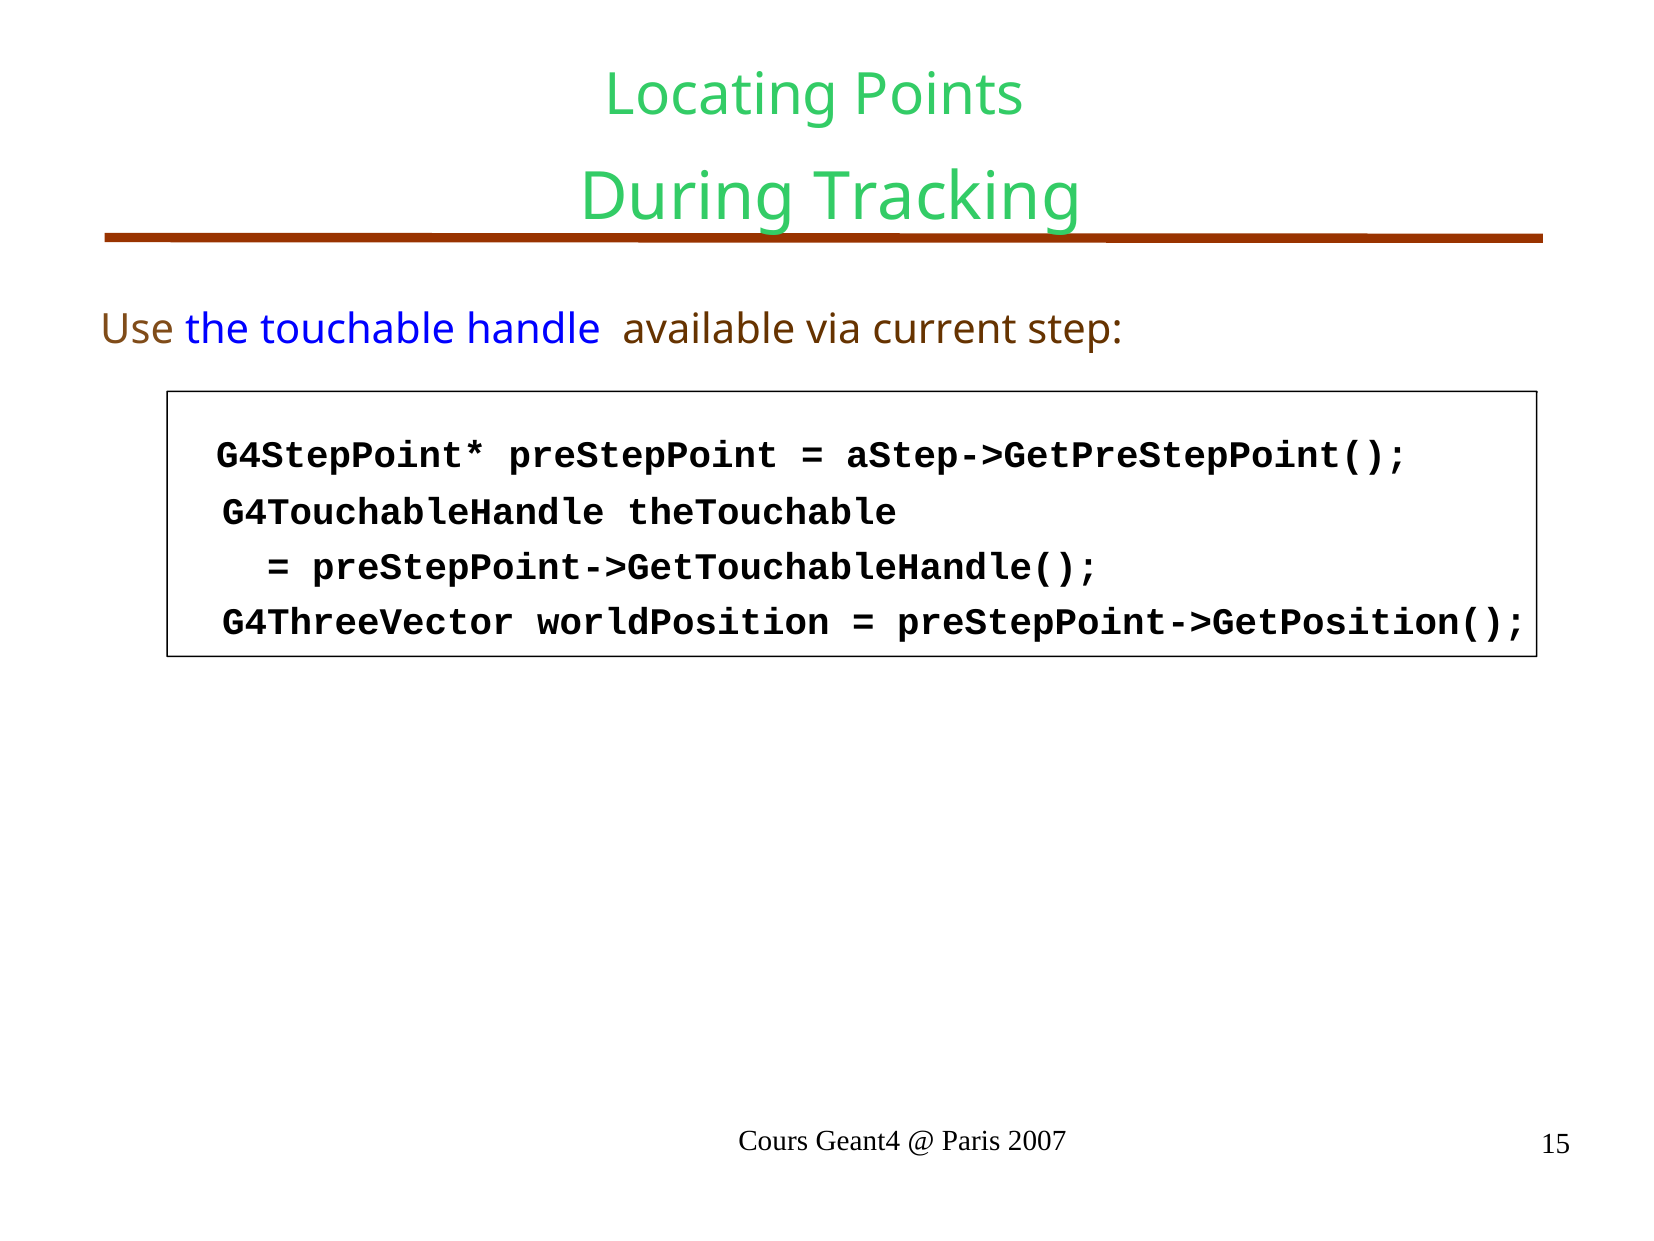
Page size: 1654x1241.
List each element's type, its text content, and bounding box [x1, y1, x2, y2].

title Locating Points During Tracking [86, 33, 1576, 235]
list Use the touchable handle available via current step: G4StepPoint* preStepPoint = aStep->GetPreStepPoint(); G4TouchableHandle theTouchable = preStepPoint->GetTouchableHandle(); G4ThreeVector worldPosition = preStepPoint->GetPosition(); [82, 290, 1571, 1094]
